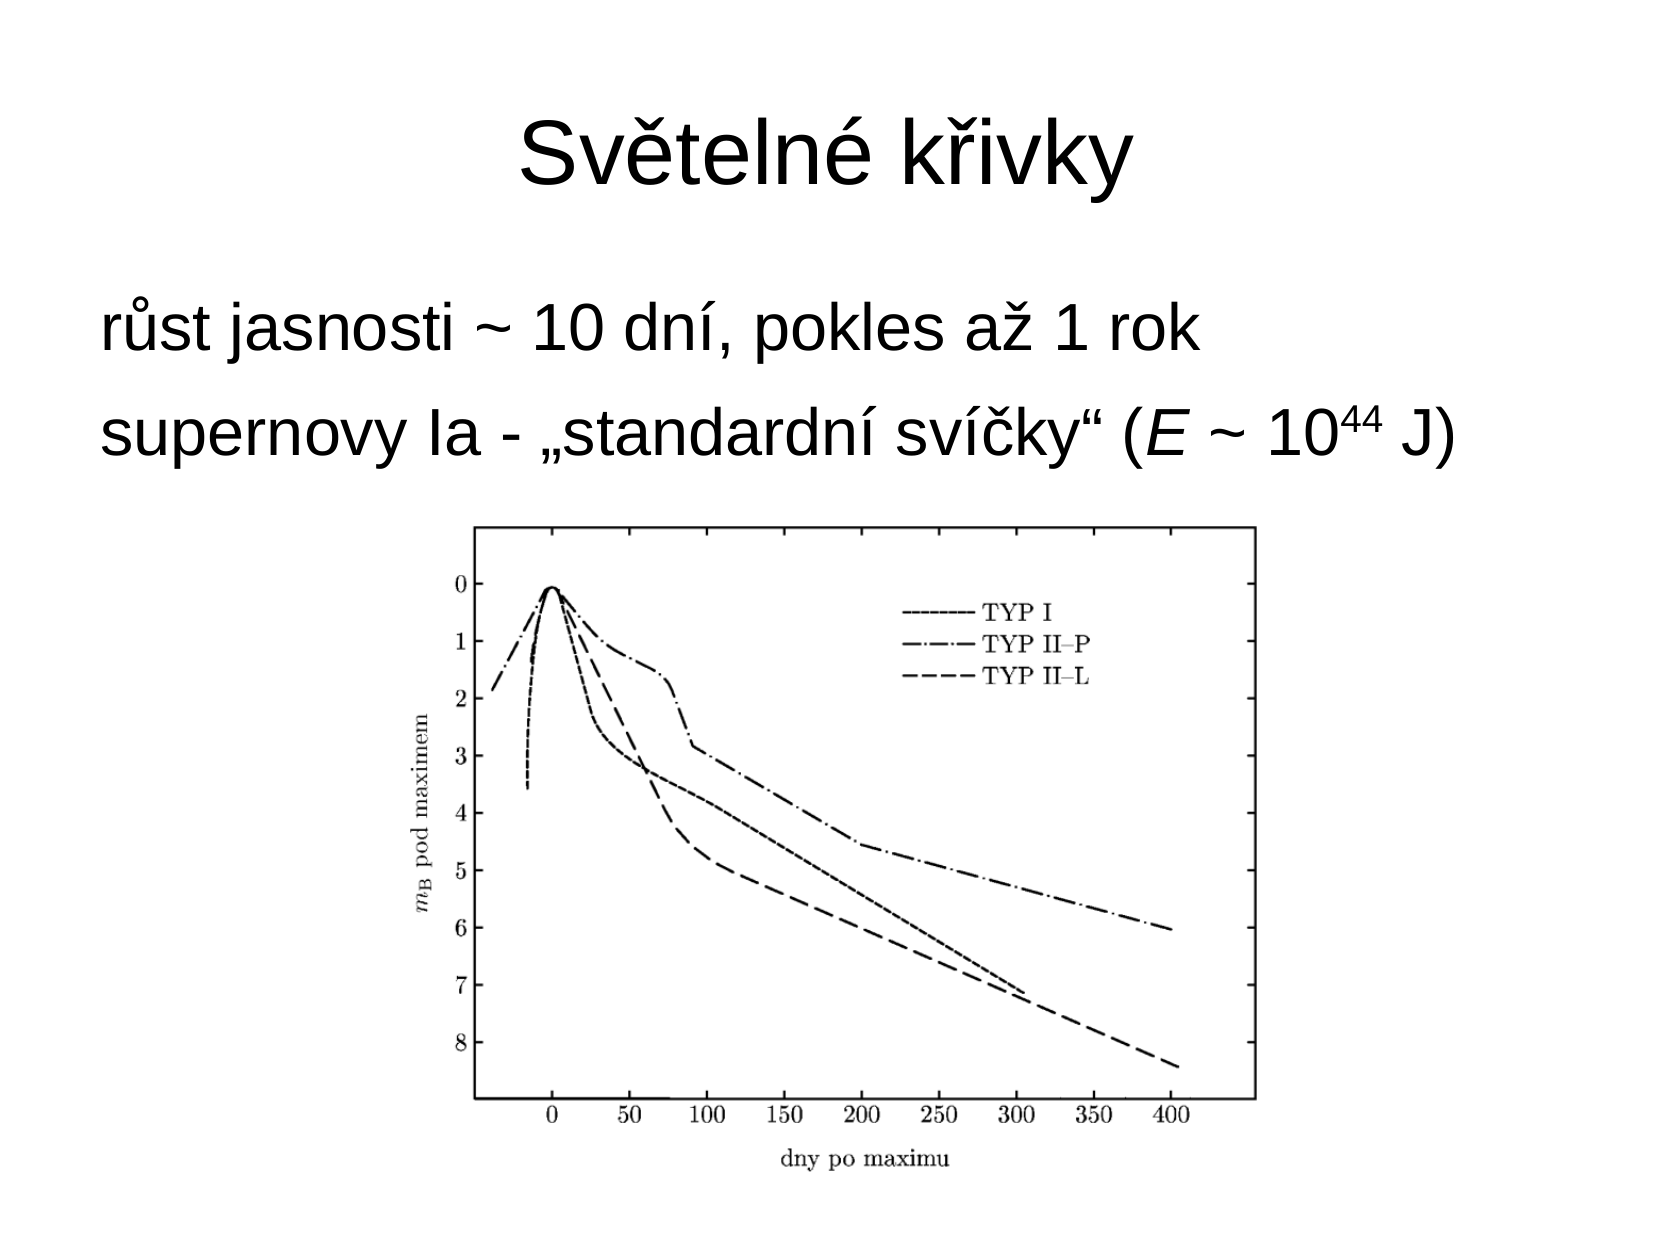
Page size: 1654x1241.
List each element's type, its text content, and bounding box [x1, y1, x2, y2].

title Světelné křivky [82, 49, 1571, 257]
picture [408, 524, 1259, 1173]
list růst jasnosti ~ 10 dní, pokles až 1 rok supernovy Ia - „standardní svíčky“ (E ~ 1044 J) [82, 290, 1561, 488]
